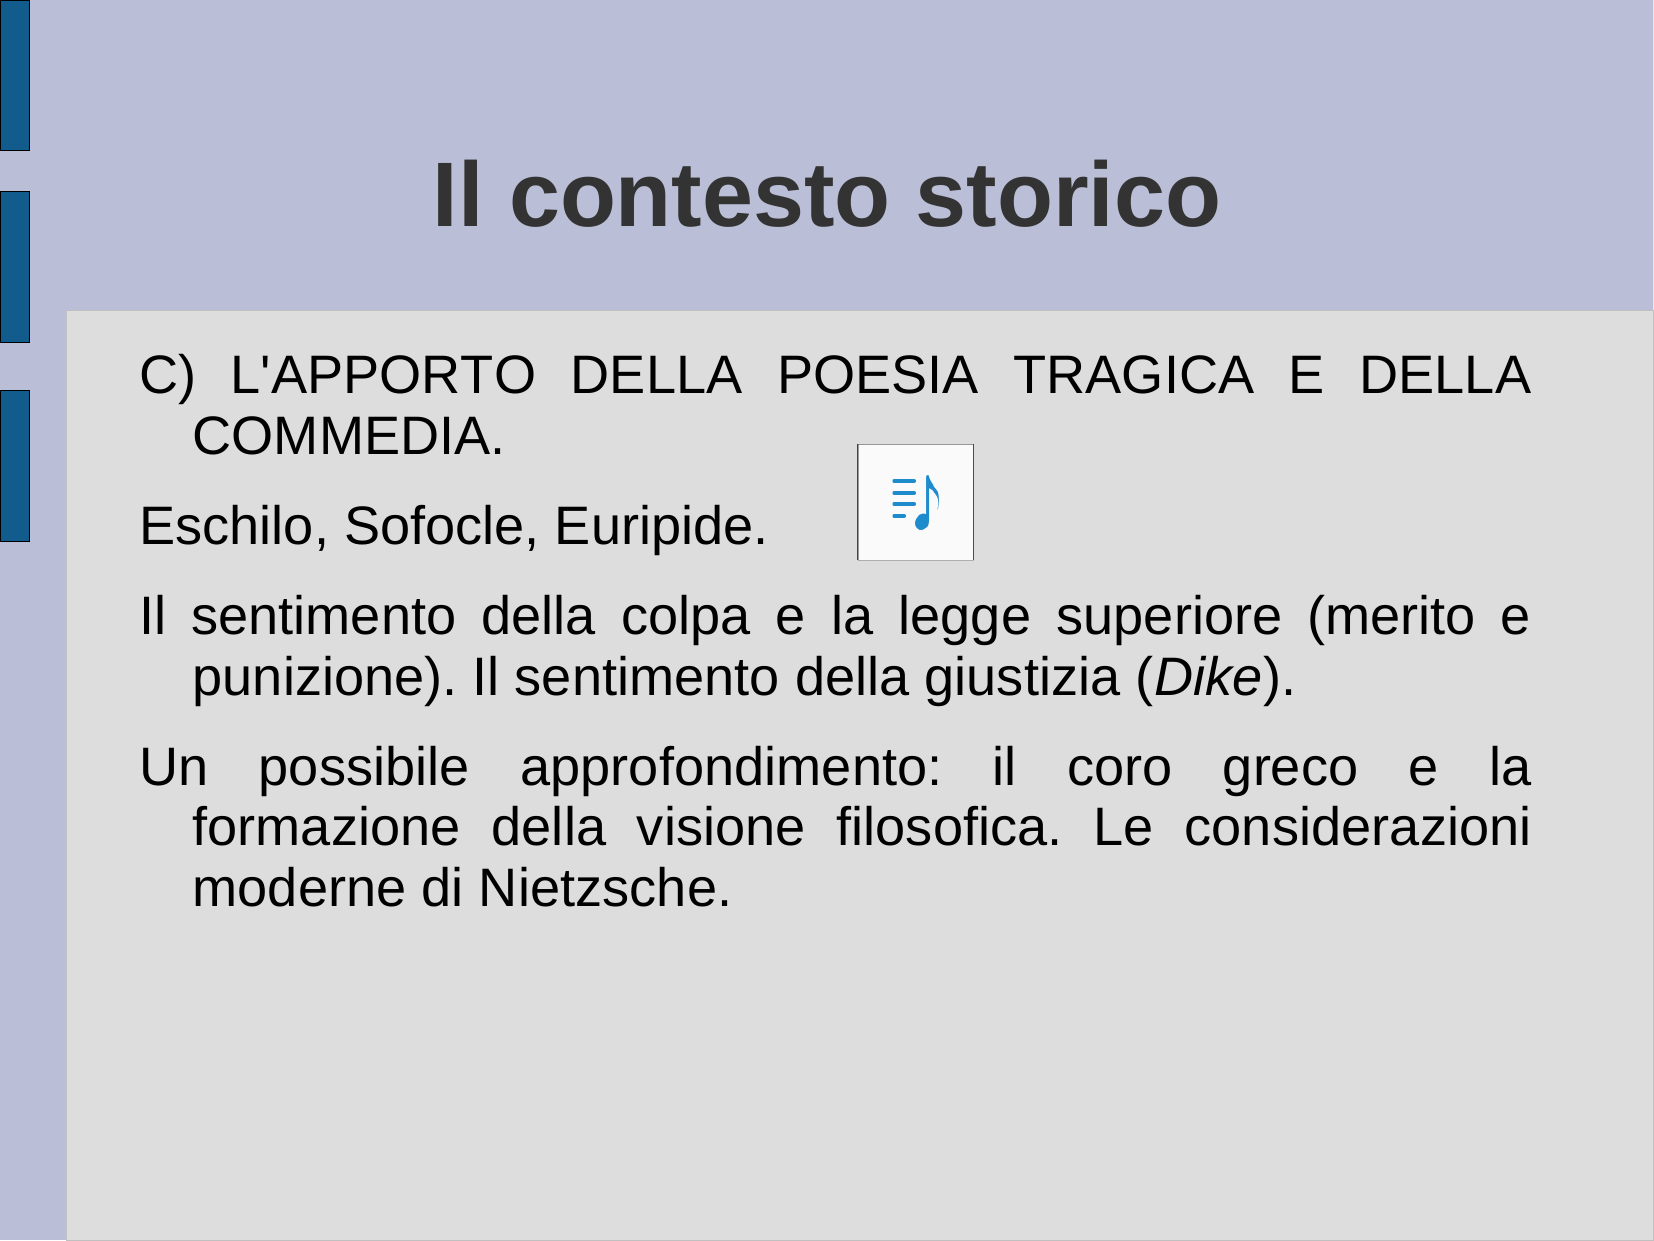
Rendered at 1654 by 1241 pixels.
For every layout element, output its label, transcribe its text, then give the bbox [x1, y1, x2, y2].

list C) L'APPORTO DELLA POESIA TRAGICA E DELLA COMMEDIA. Eschilo, Sofocle, Euripide. Il sentimento della colpa e la legge superiore (merito e punizione). Il sentimento della giustizia (Dike). Un possibile approfondimento: il coro greco e la formazione della visione filosofica. Le considerazioni moderne di Nietzsche. [121, 344, 1534, 1127]
title Il contesto storico [121, 91, 1534, 299]
text_box [856, 442, 975, 562]
